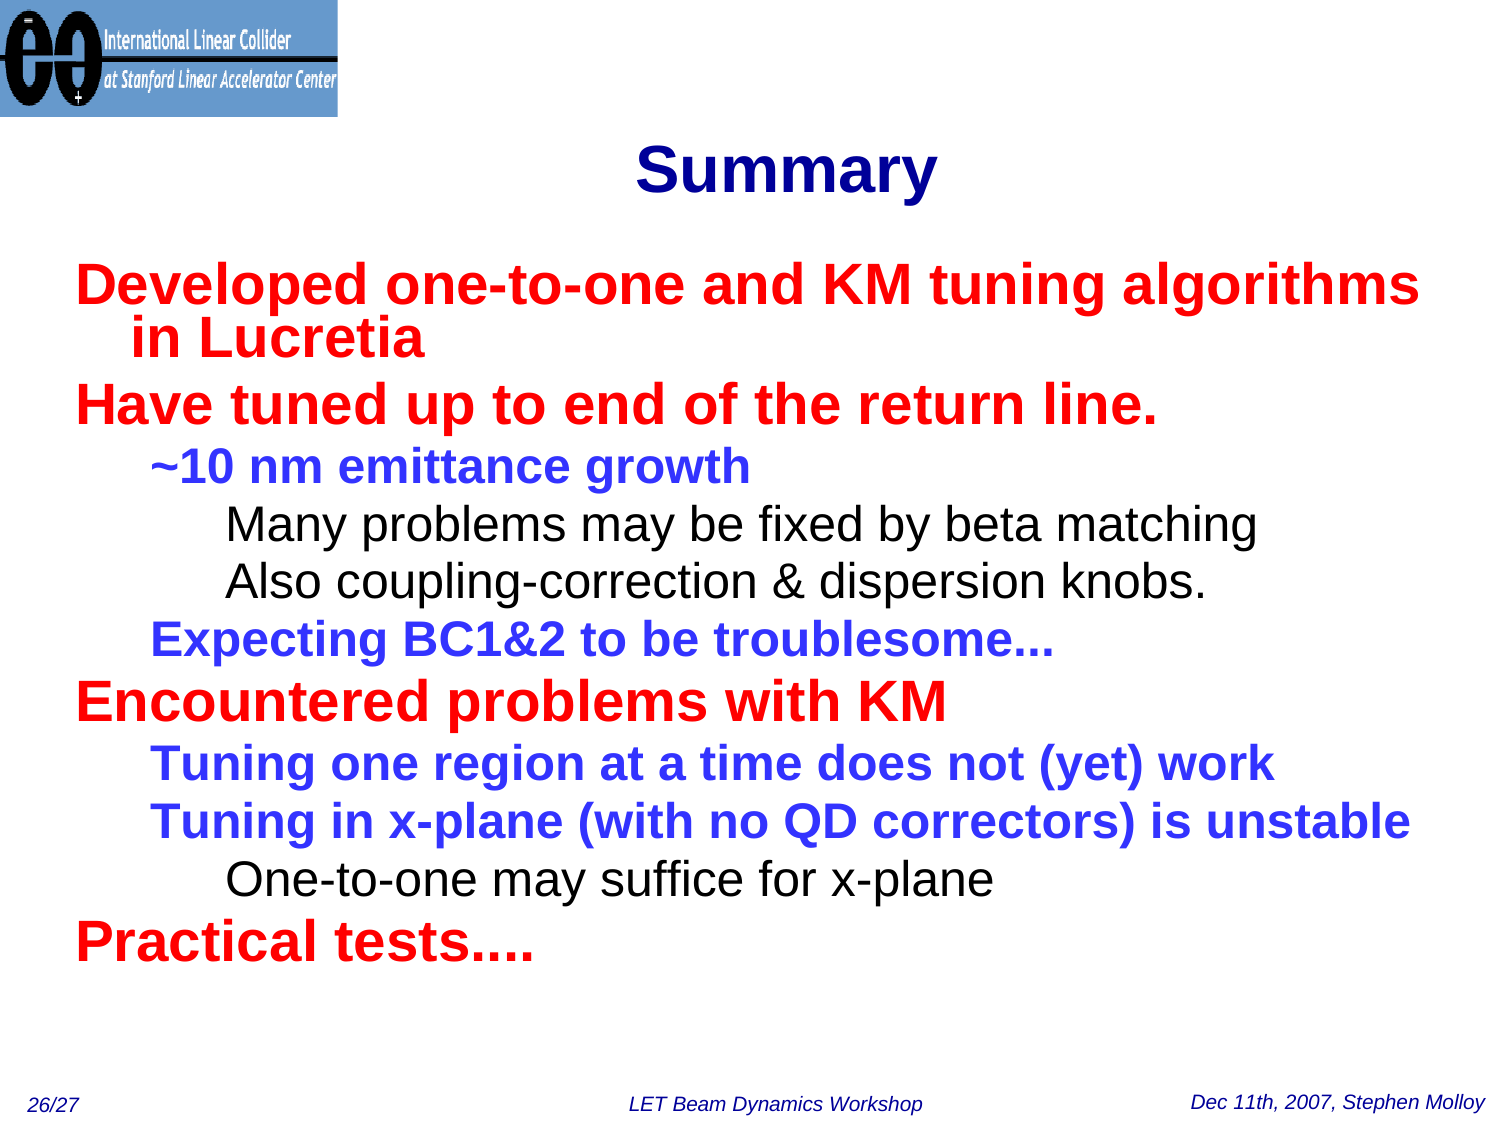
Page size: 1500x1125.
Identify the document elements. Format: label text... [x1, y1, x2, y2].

title Summary [337, 87, 1237, 262]
list Developed one-to-one and KM tuning algorithms in Lucretia Have tuned up to end of the return line. ~10 nm emittance growth Many problems may be fixed by beta matching Also coupling-correction & dispersion knobs. Expecting BC1&2 to be troublesome... Encountered problems with KM Tuning one region at a time does not (yet) work Tuning in x-plane (with no QD correctors) is unstable One-to-one may suffice for x-plane Practical tests.... [75, 262, 1424, 1051]
picture [0, 0, 338, 117]
